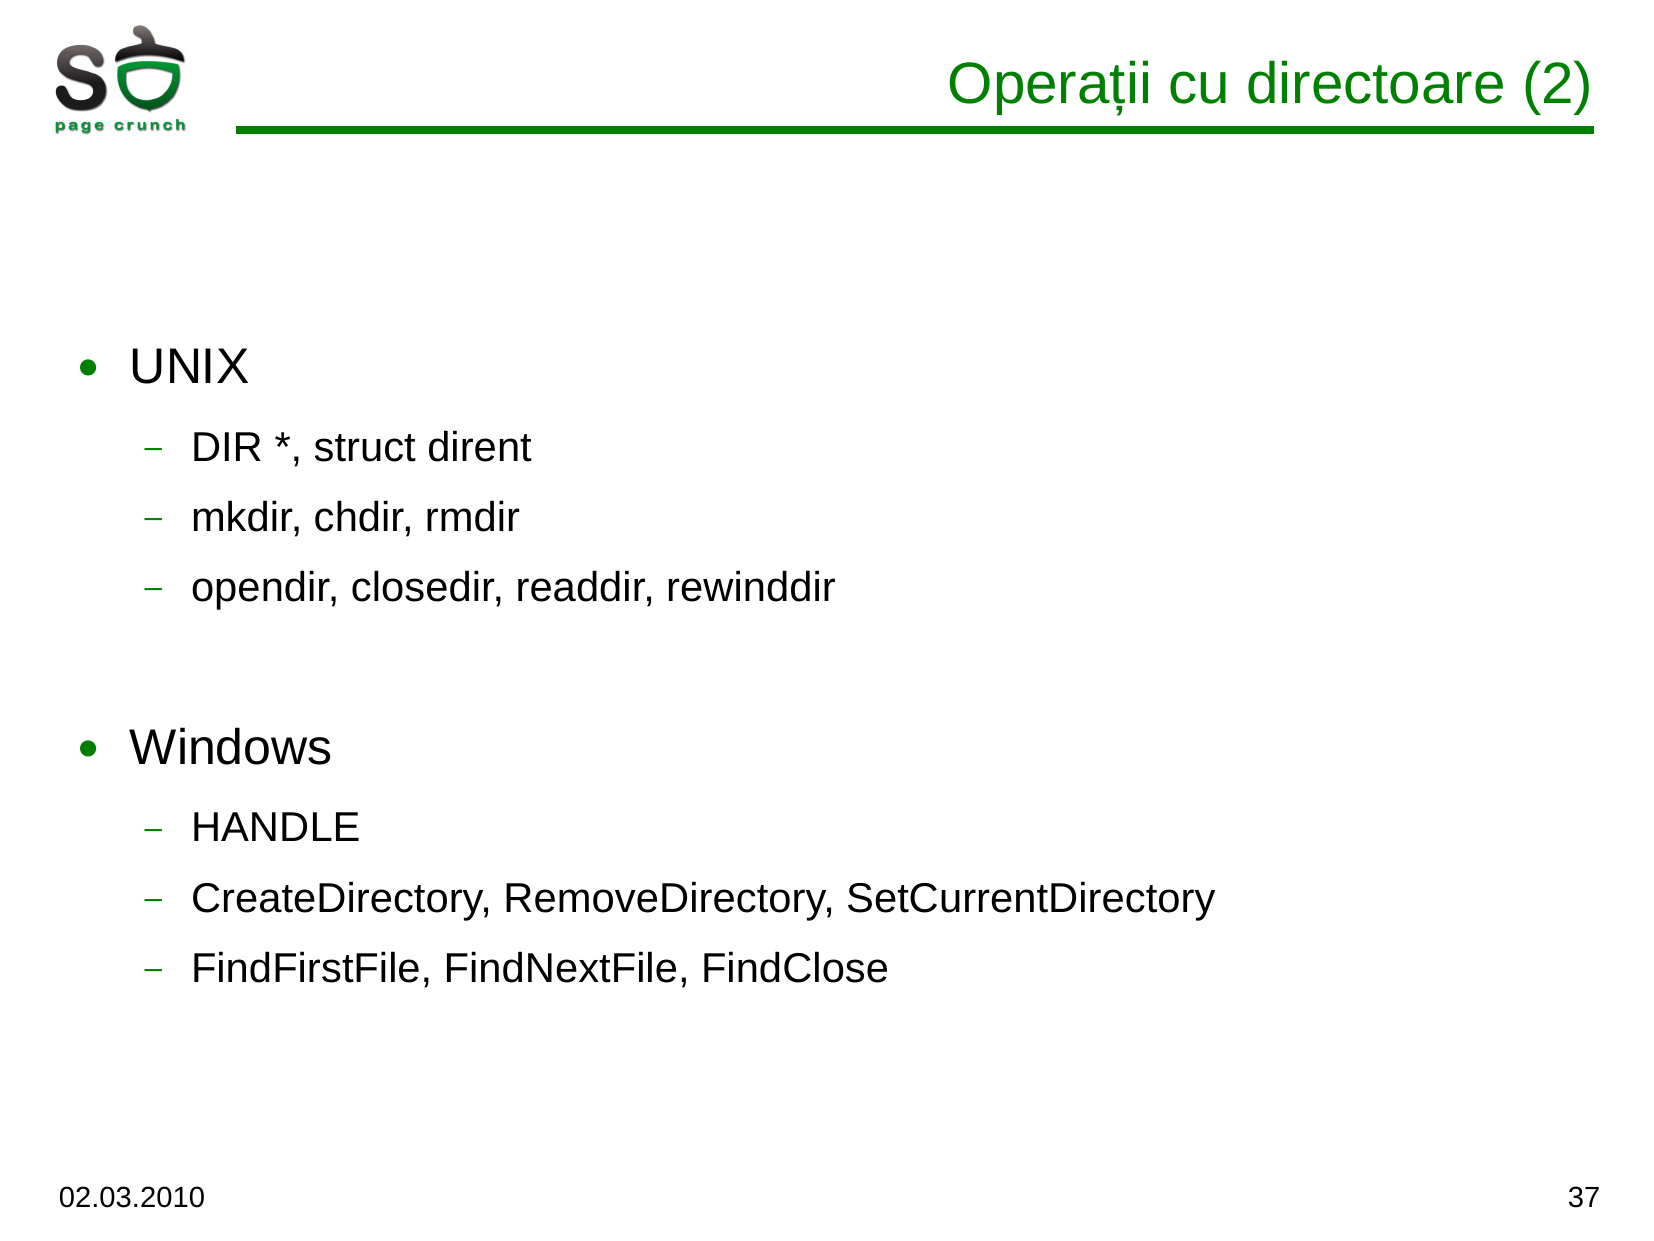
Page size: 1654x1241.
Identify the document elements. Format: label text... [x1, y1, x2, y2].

picture [53, 23, 188, 136]
list UNIX DIR *, struct dirent mkdir, chdir, rmdir opendir, closedir, readdir, rewinddir Windows HANDLE CreateDirectory, RemoveDirectory, SetCurrentDirectory FindFirstFile, FindNextFile, FindClose [59, 177, 1595, 1152]
title Operații cu directoare (2) [236, 49, 1595, 119]
